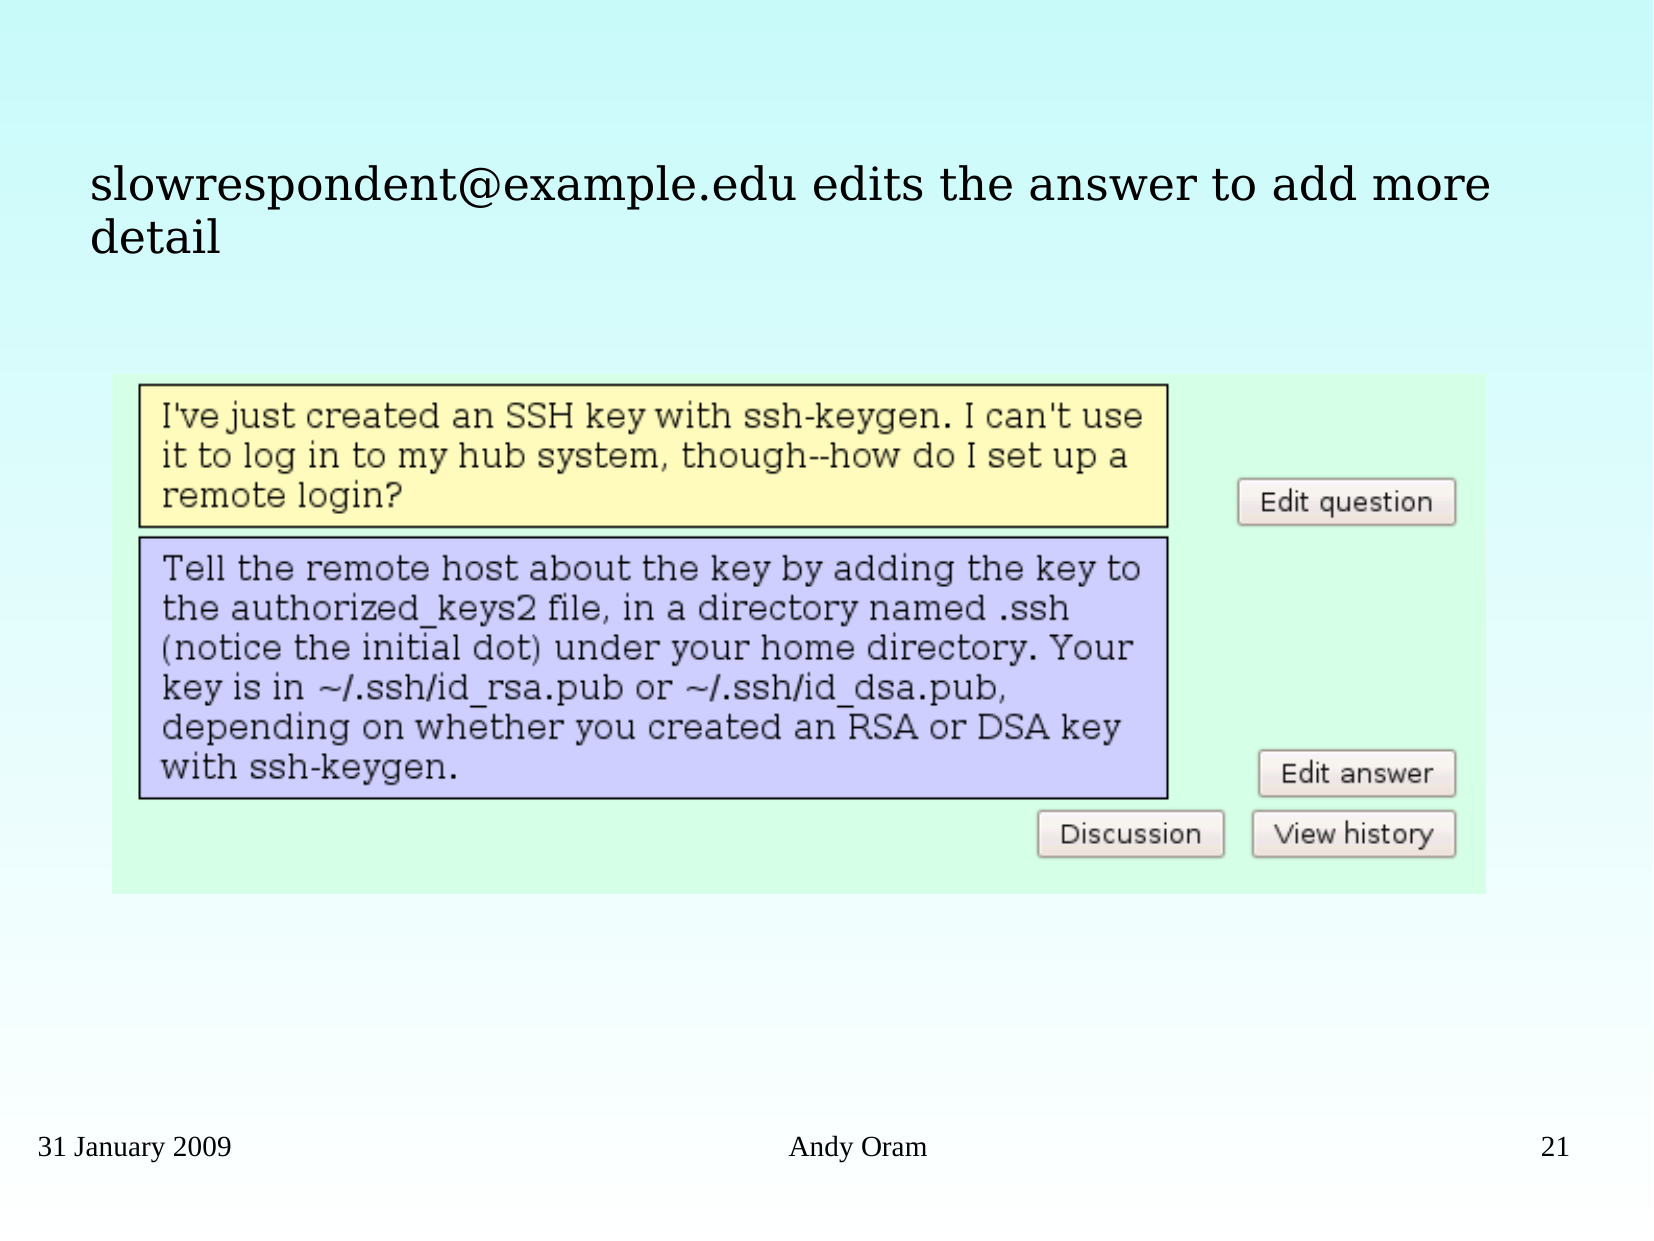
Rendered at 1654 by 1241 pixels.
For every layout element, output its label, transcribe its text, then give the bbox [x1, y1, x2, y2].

picture [112, 374, 1486, 894]
text_box slowrespondent@example.edu edits the answer to add more detail [75, 150, 1538, 338]
